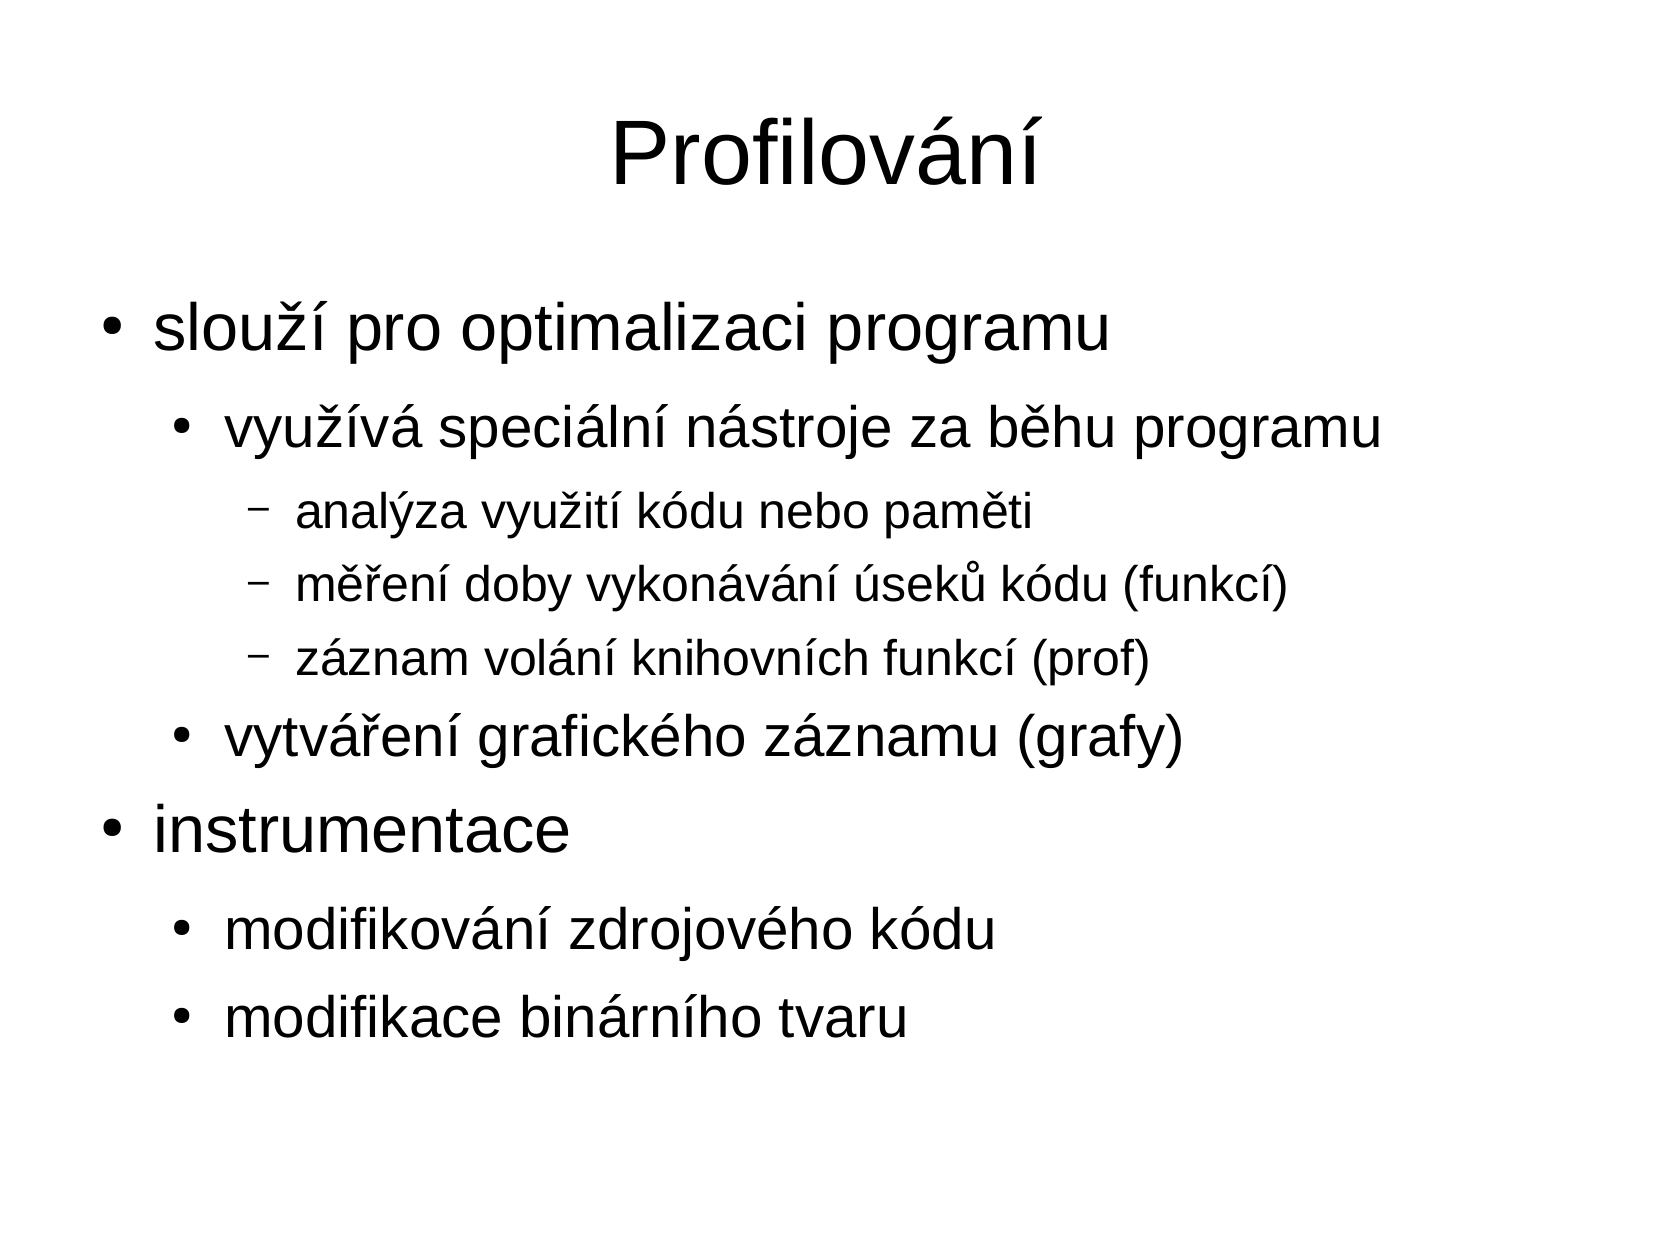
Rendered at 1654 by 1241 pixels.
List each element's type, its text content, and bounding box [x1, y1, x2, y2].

list slouží pro optimalizaci programu využívá speciální nástroje za běhu programu analýza využití kódu nebo paměti měření doby vykonávání úseků kódu (funkcí) záznam volání knihovních funkcí (prof) vytváření grafického záznamu (grafy) instrumentace modifikování zdrojového kódu modifikace binárního tvaru [82, 290, 1571, 1094]
title Profilování [82, 56, 1571, 250]
